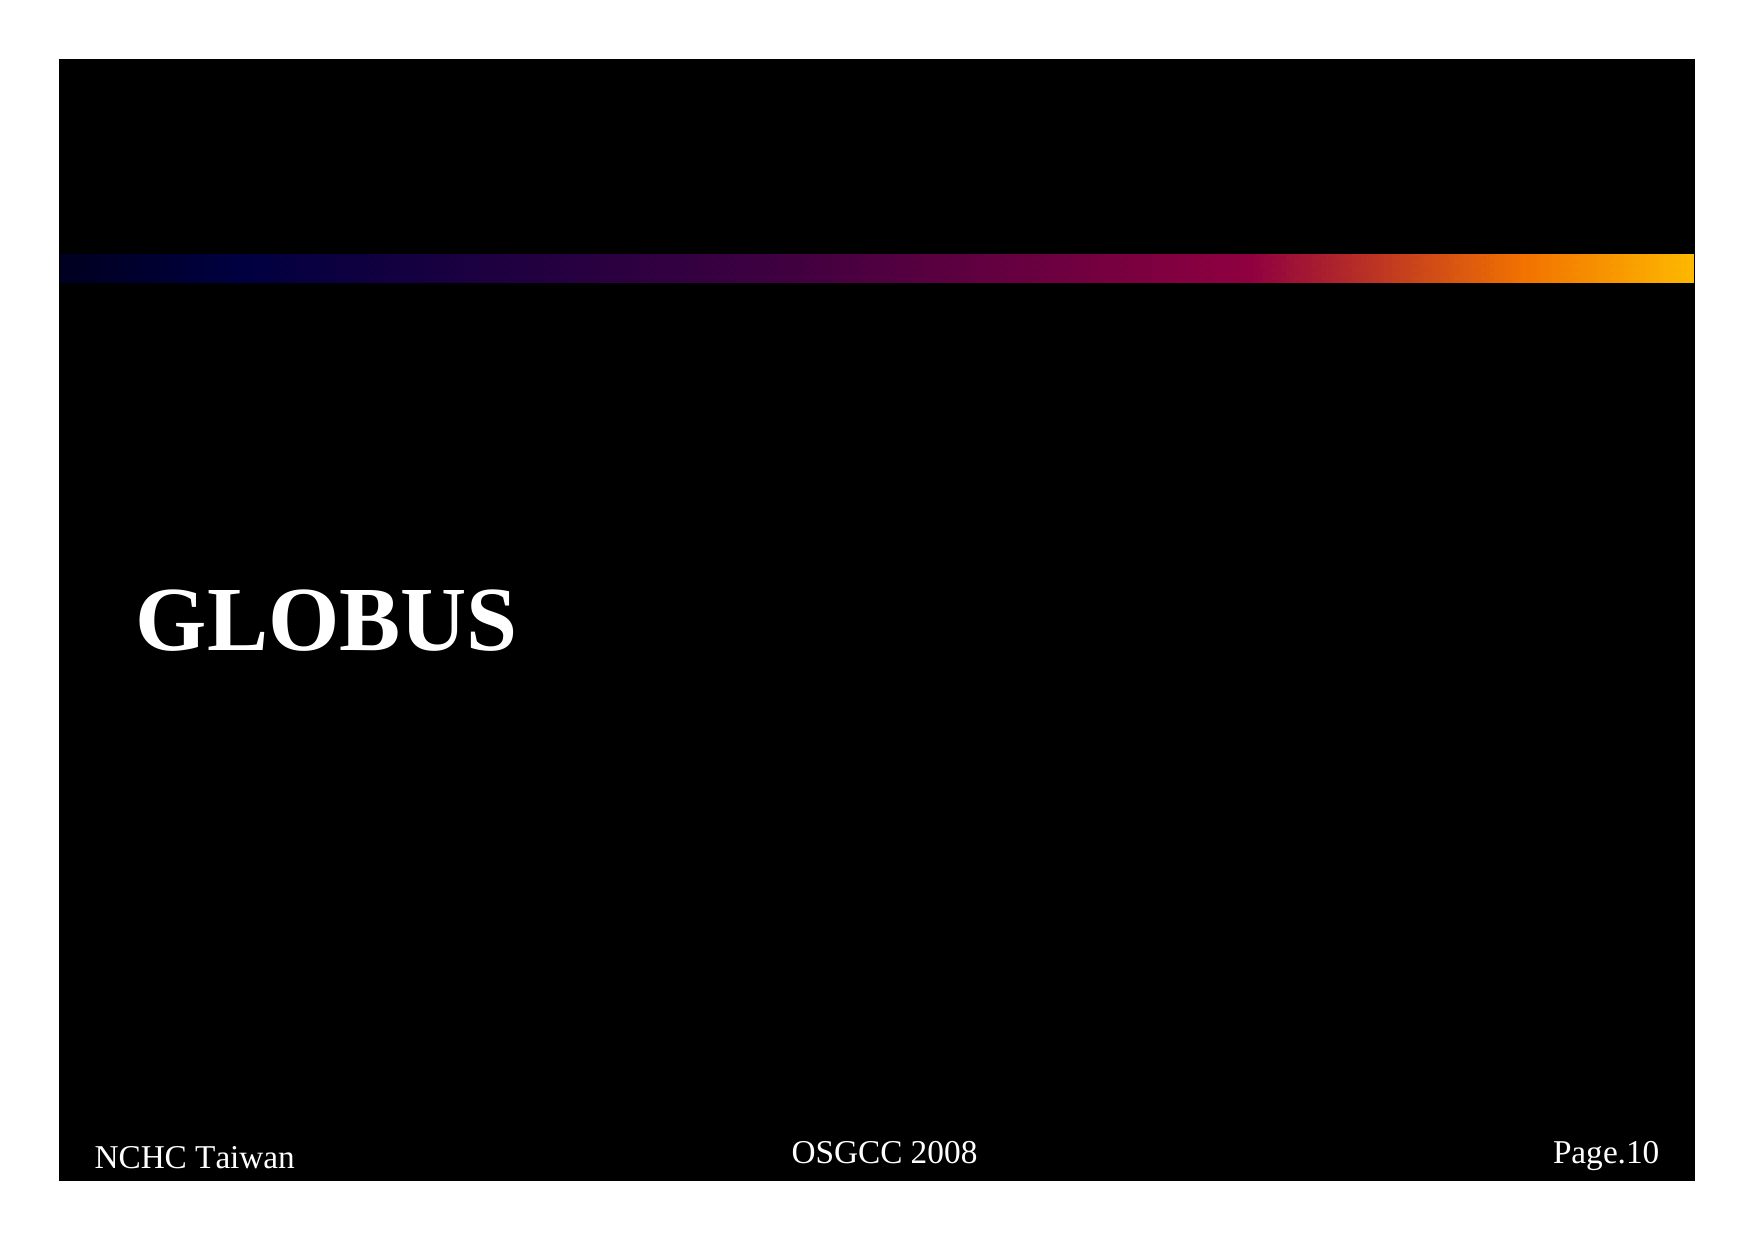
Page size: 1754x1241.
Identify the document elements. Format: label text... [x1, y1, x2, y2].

picture [60, 254, 1694, 283]
list GLOBUS [118, 307, 1610, 1075]
